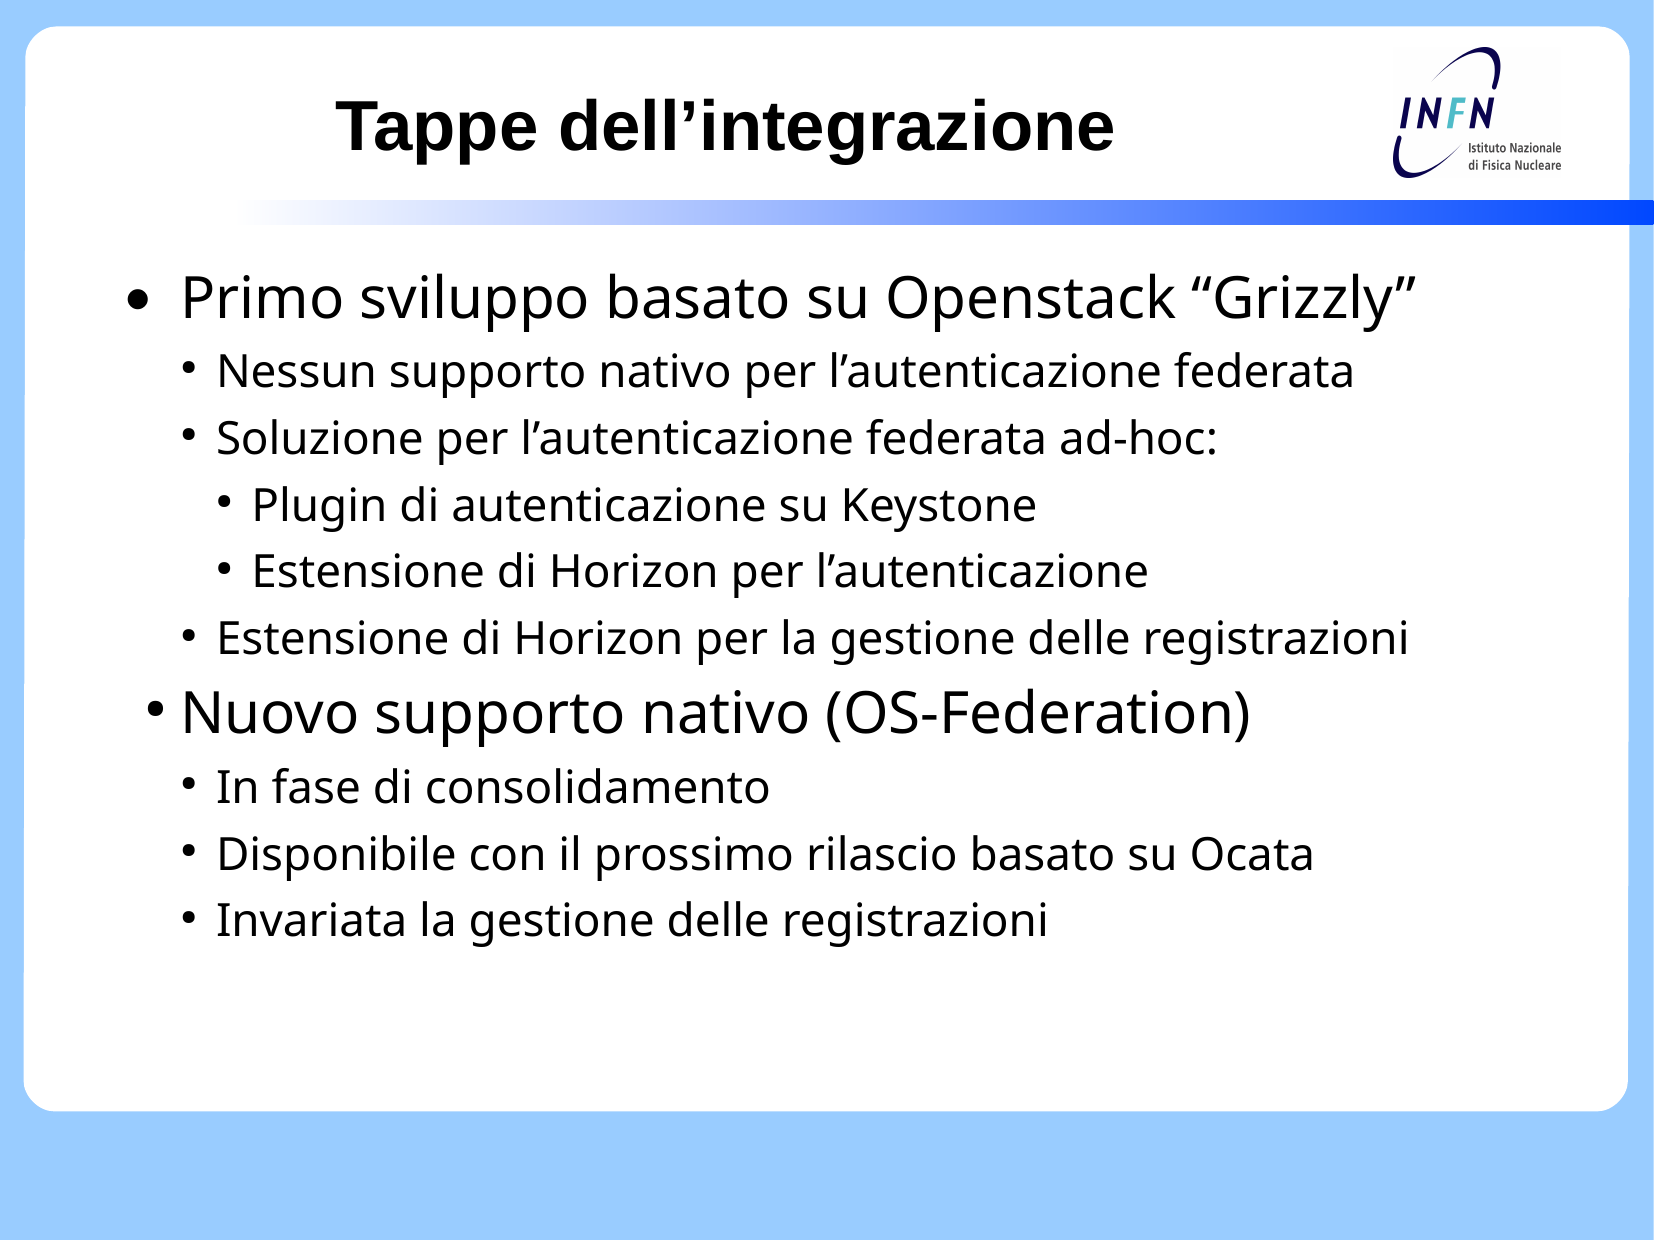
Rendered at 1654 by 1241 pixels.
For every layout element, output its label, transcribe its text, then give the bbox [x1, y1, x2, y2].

text_box Primo sviluppo basato su Openstack “Grizzly” Nessun supporto nativo per l’autenticazione federata Soluzione per l’autenticazione federata ad-hoc: Plugin di autenticazione su Keystone Estensione di Horizon per l’autenticazione Estensione di Horizon per la gestione delle registrazioni Nuovo supporto nativo (OS-Federation) In fase di consolidamento Disponibile con il prossimo rilascio basato su Ocata Invariata la gestione delle registrazioni [109, 259, 1598, 1079]
text_box Tappe dell’integrazione [82, 46, 1370, 199]
picture [1393, 47, 1561, 178]
